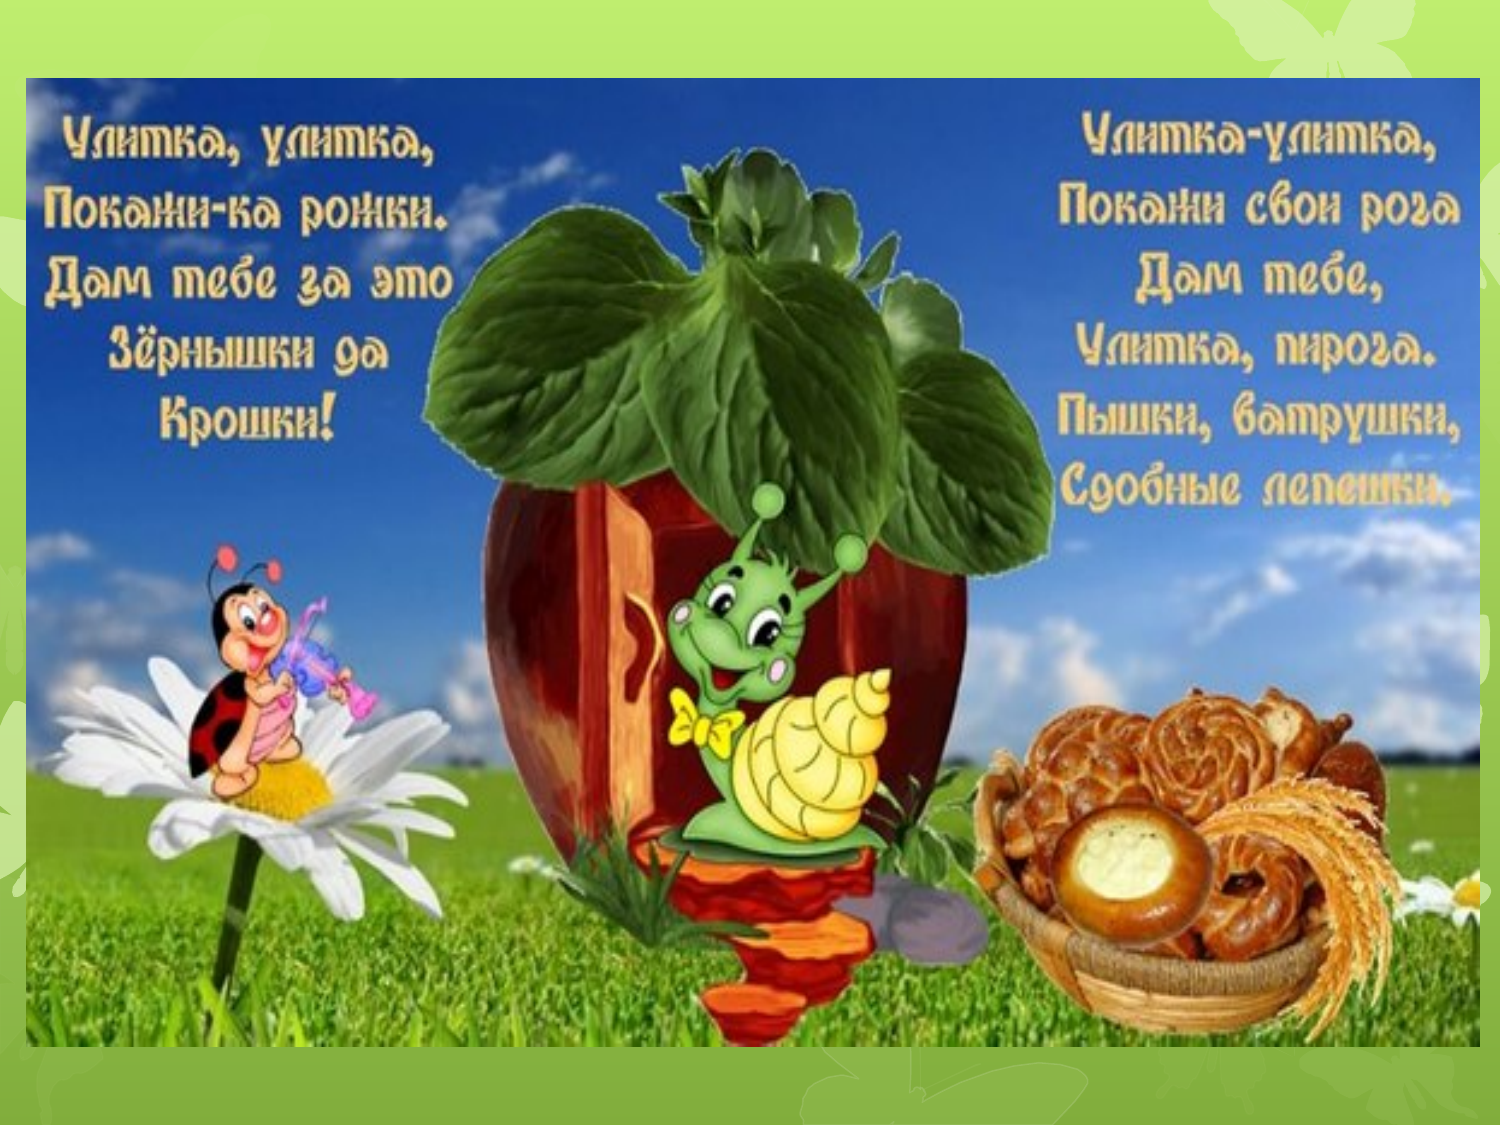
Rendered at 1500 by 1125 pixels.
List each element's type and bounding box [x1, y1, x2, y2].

picture [26, 78, 1480, 1047]
